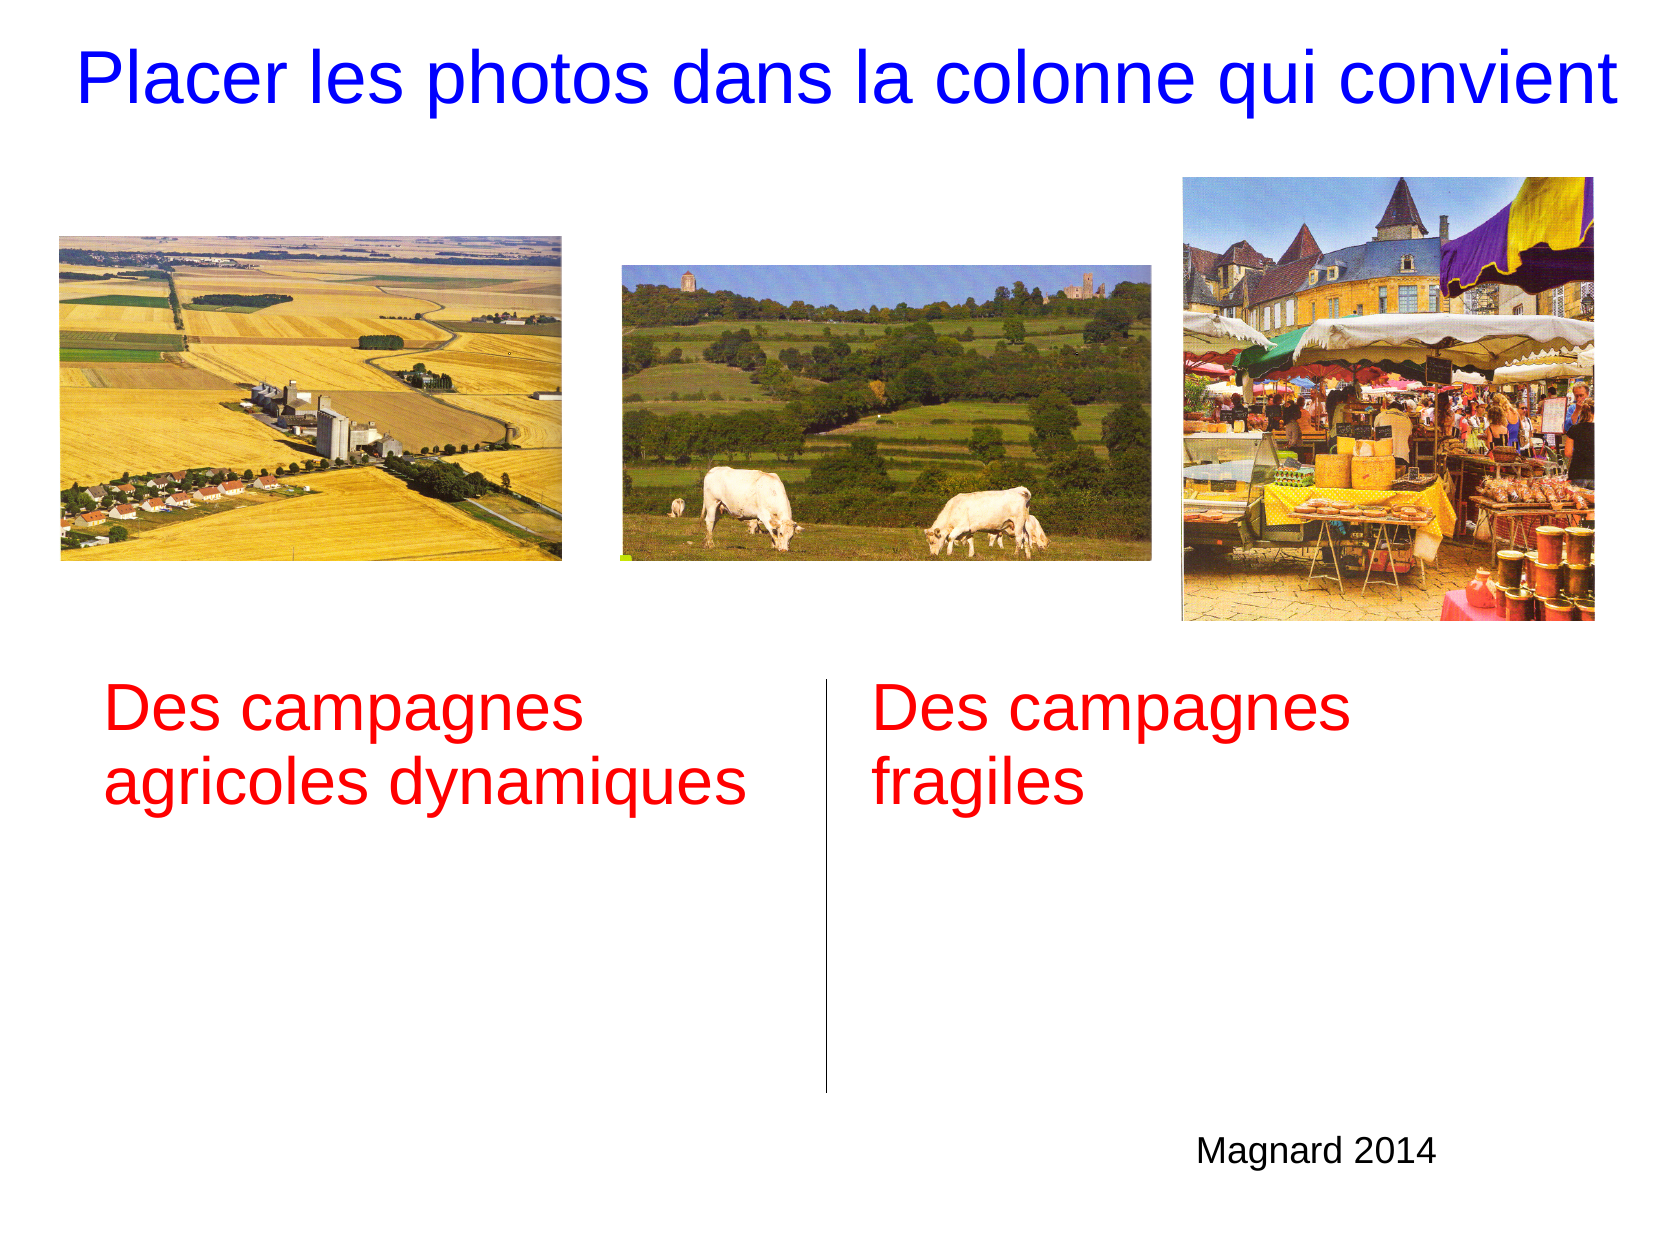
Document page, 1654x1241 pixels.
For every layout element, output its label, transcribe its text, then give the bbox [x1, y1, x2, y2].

picture [1181, 177, 1595, 621]
picture [620, 265, 1152, 562]
title Placer les photos dans la colonne qui convient [75, 35, 1623, 121]
text_box Des campagnes fragiles [856, 662, 1565, 827]
text_box Magnard 2014 [1181, 1122, 1595, 1179]
text_box Des campagnes agricoles dynamiques [88, 662, 798, 827]
picture [59, 236, 562, 562]
